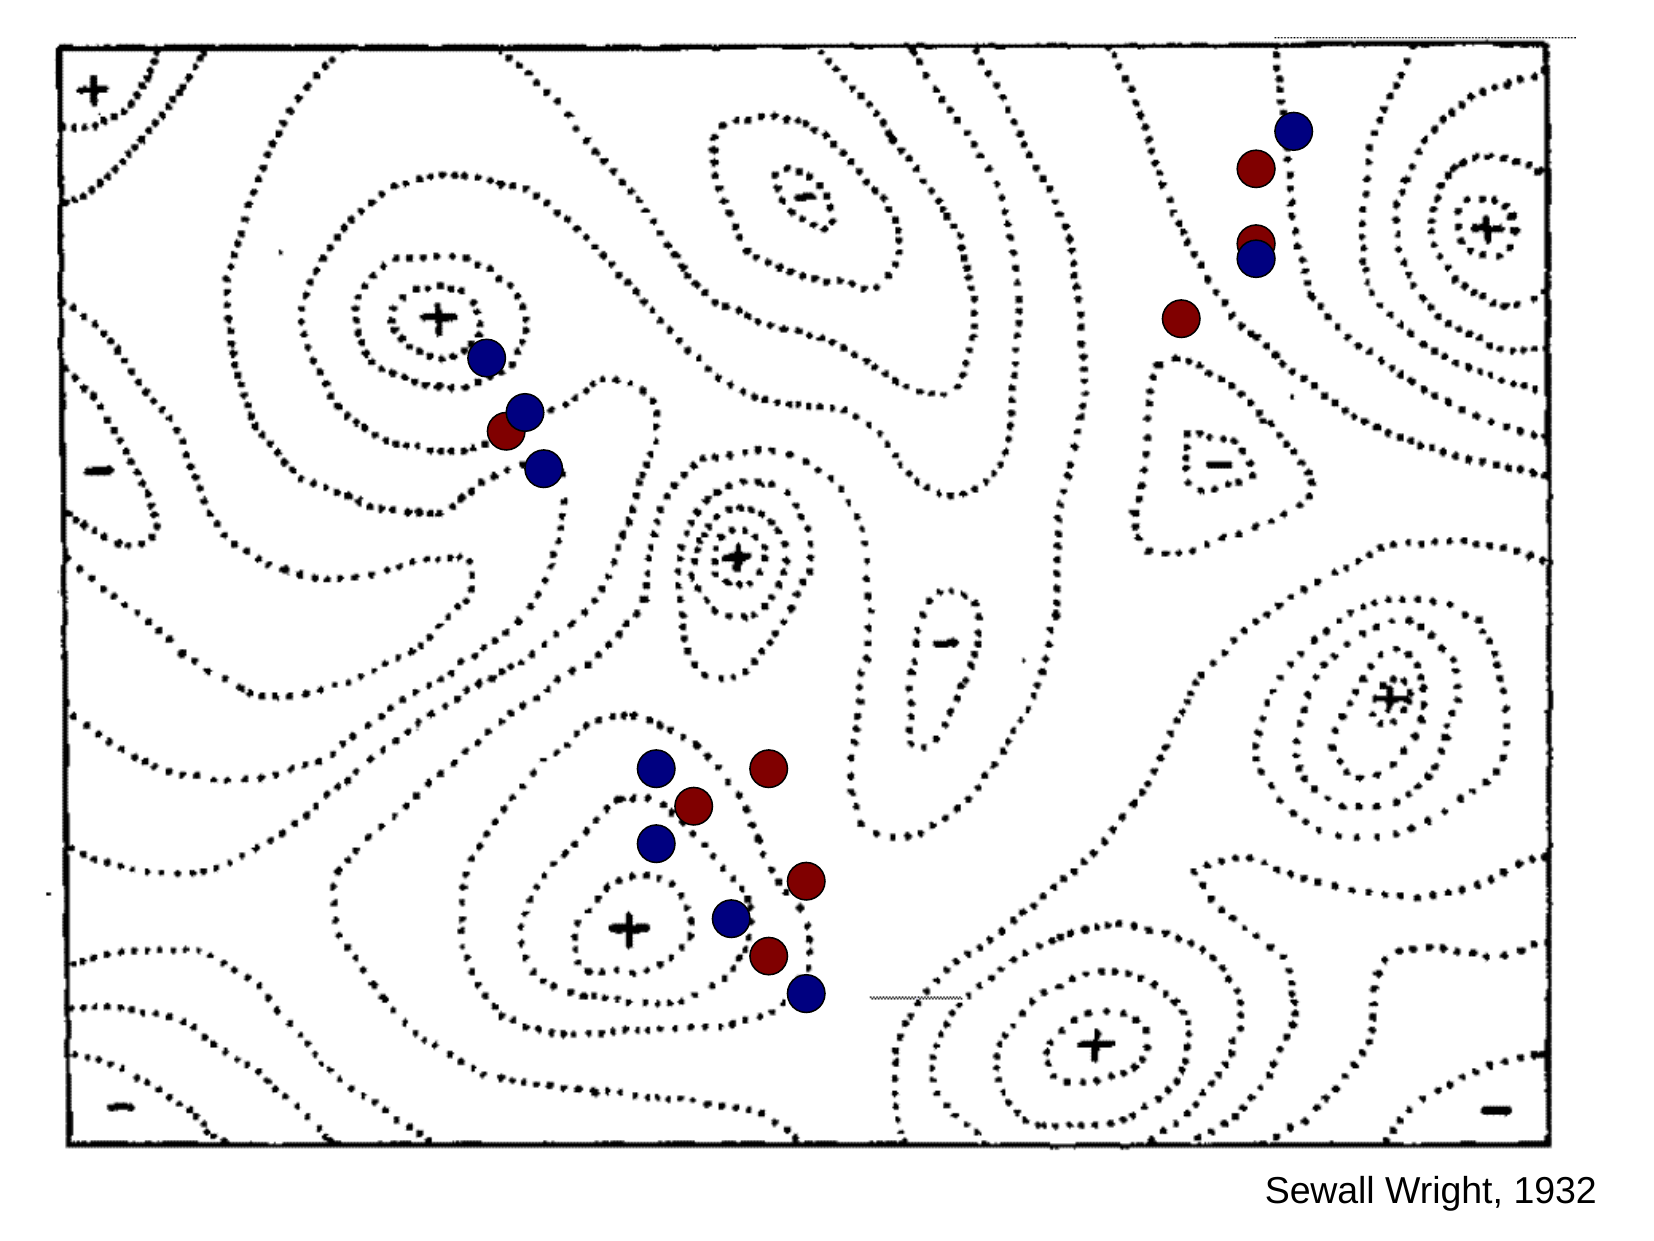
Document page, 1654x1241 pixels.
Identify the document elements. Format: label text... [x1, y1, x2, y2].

text_box [1274, 112, 1313, 151]
text_box [749, 937, 788, 975]
text_box [637, 824, 676, 863]
text_box [1237, 150, 1276, 188]
text_box [749, 749, 788, 788]
text_box Sewall Wright, 1932 [1250, 1162, 1613, 1220]
text_box [1237, 224, 1276, 278]
picture [37, 37, 1576, 1163]
text_box [524, 449, 563, 488]
text_box [674, 787, 713, 826]
text_box [787, 862, 826, 901]
text_box [487, 393, 544, 451]
text_box [1162, 299, 1201, 338]
text_box [637, 749, 676, 788]
text_box [787, 974, 826, 1013]
text_box [467, 339, 506, 377]
text_box [712, 899, 751, 938]
